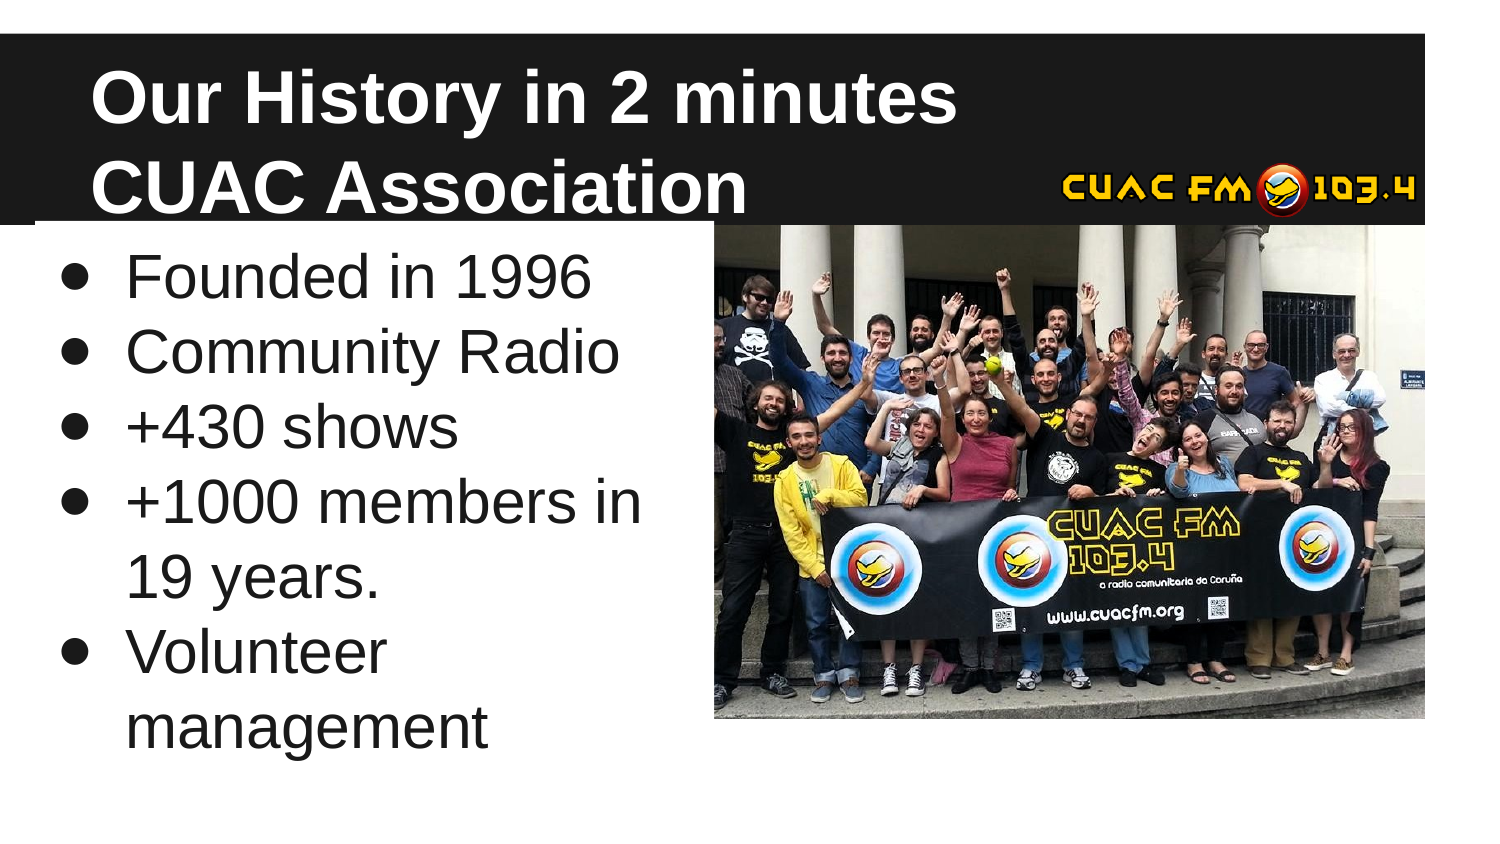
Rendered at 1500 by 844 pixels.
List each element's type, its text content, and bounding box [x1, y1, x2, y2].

picture [715, 225, 1425, 719]
list Founded in 1996 Community Radio +430 shows +1000 members in 19 years. Volunteer management [35, 220, 715, 808]
title Our History in 2 minutes CUAC Association [75, 33, 1425, 221]
picture [1054, 158, 1425, 221]
